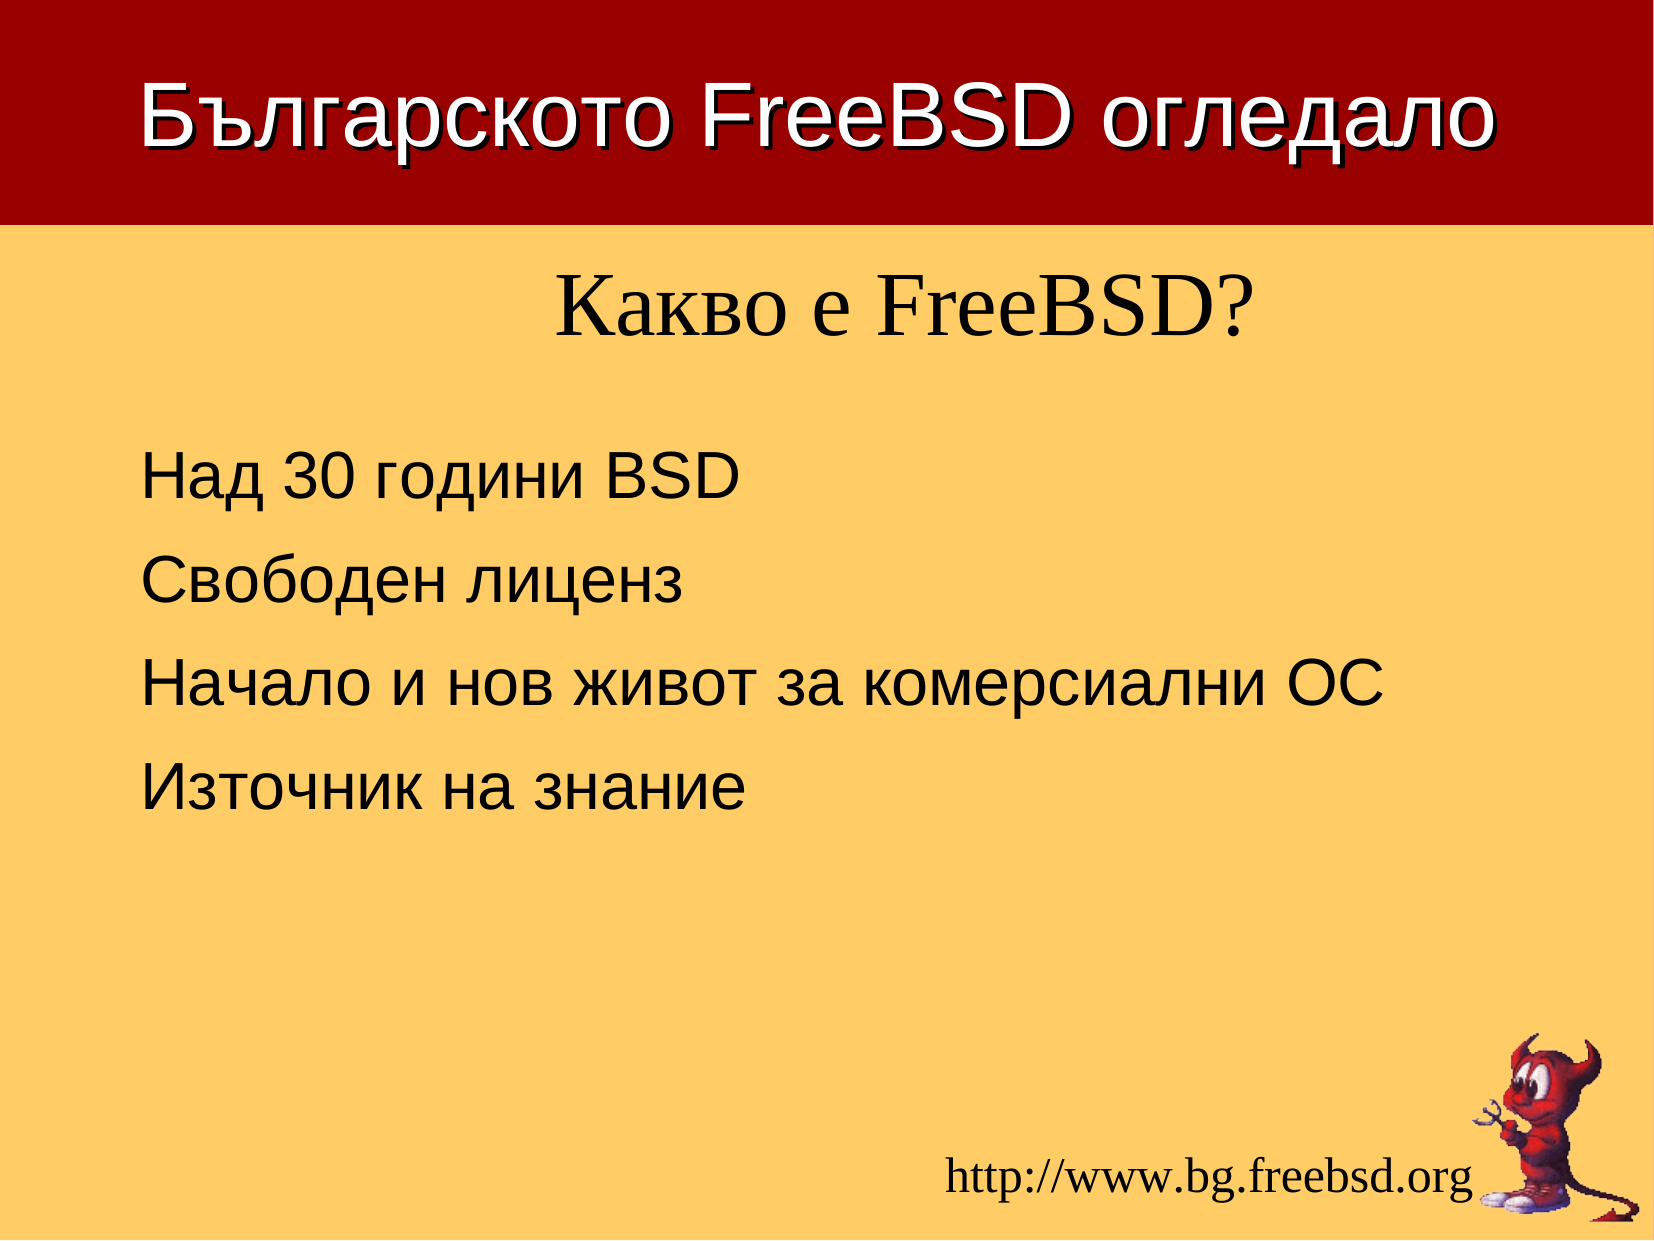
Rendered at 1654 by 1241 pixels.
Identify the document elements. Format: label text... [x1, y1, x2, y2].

picture [1464, 1030, 1643, 1227]
title Българското FreeBSD огледало [112, 11, 1525, 219]
text_box http://www.bg.freebsd.org [945, 1148, 1466, 1204]
list Над 30 години BSD Свободен лиценз Начало и нов живот за комерсиални ОС Източник на знание [121, 438, 1534, 1024]
text_box Какво е FreeBSD? [554, 254, 1244, 356]
